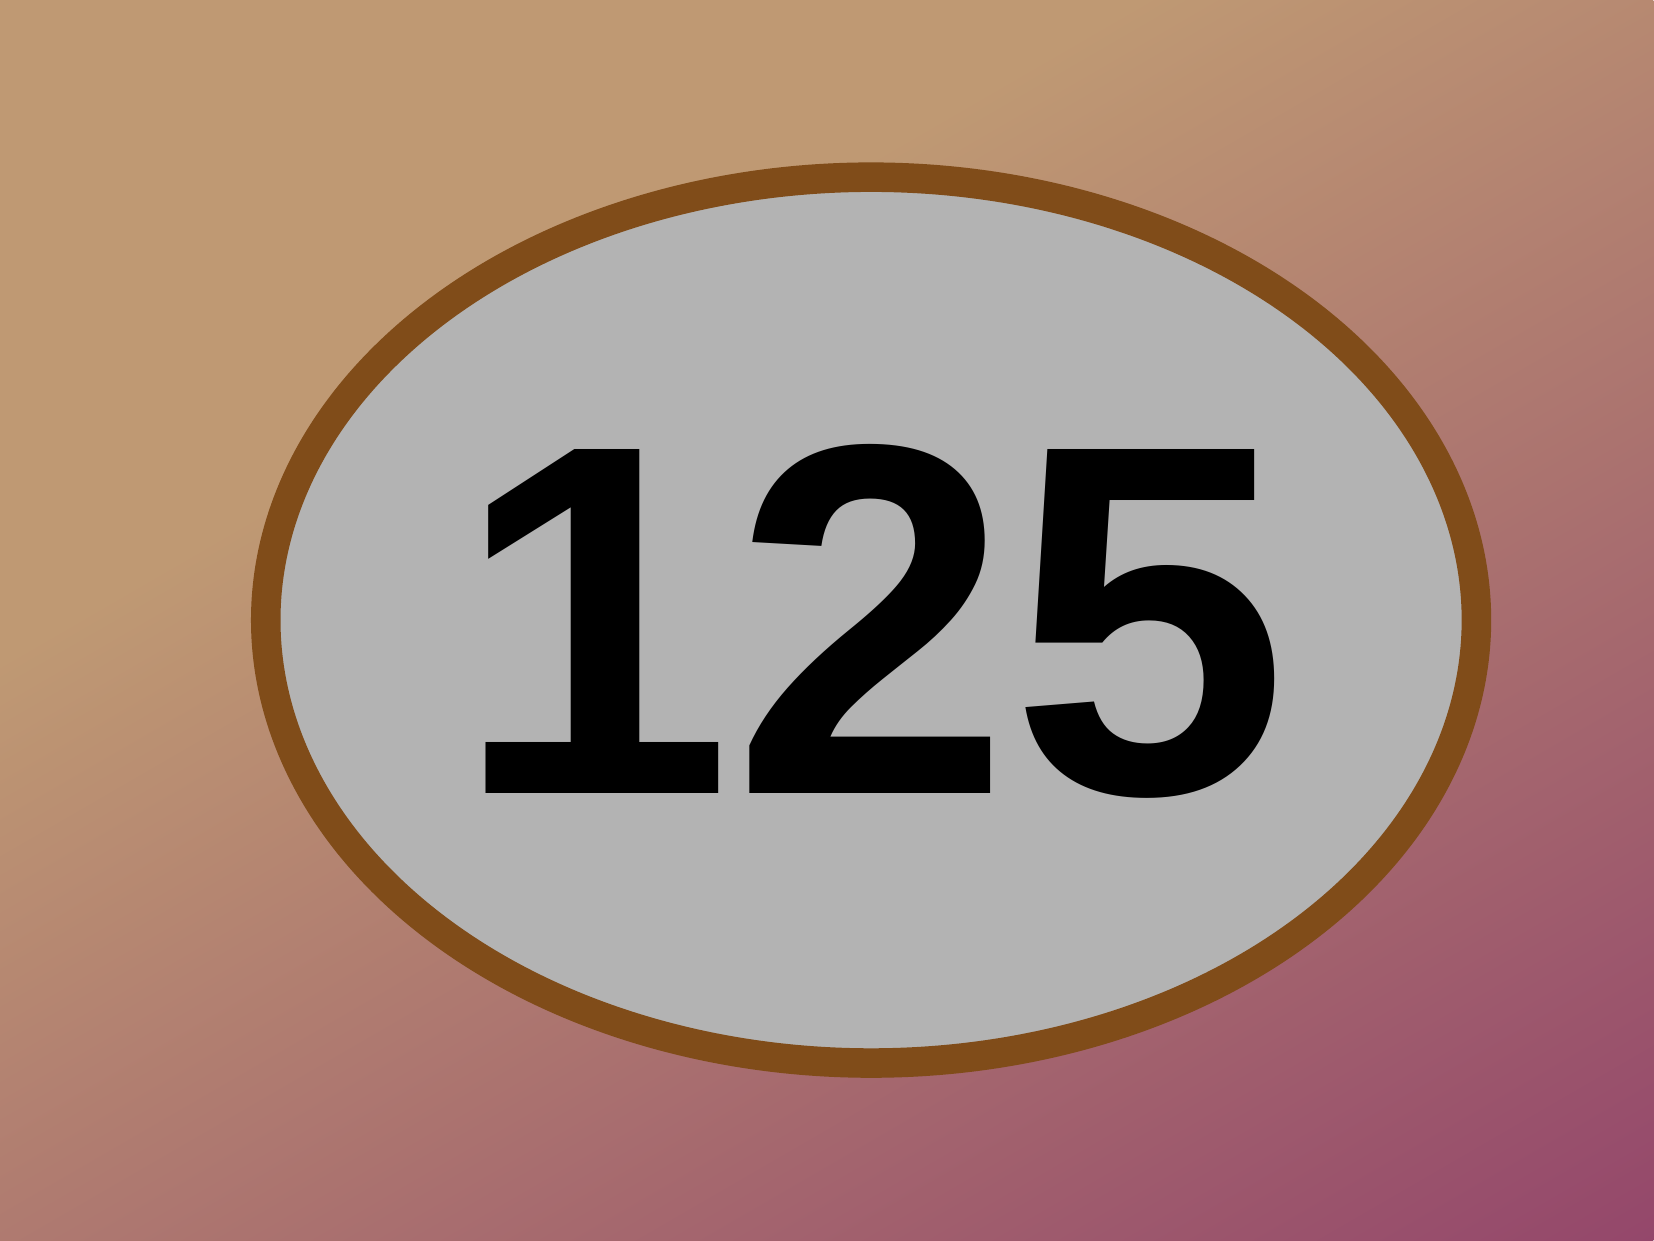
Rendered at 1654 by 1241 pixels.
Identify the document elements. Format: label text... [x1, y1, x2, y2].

text_box 125 [265, 177, 1477, 1064]
